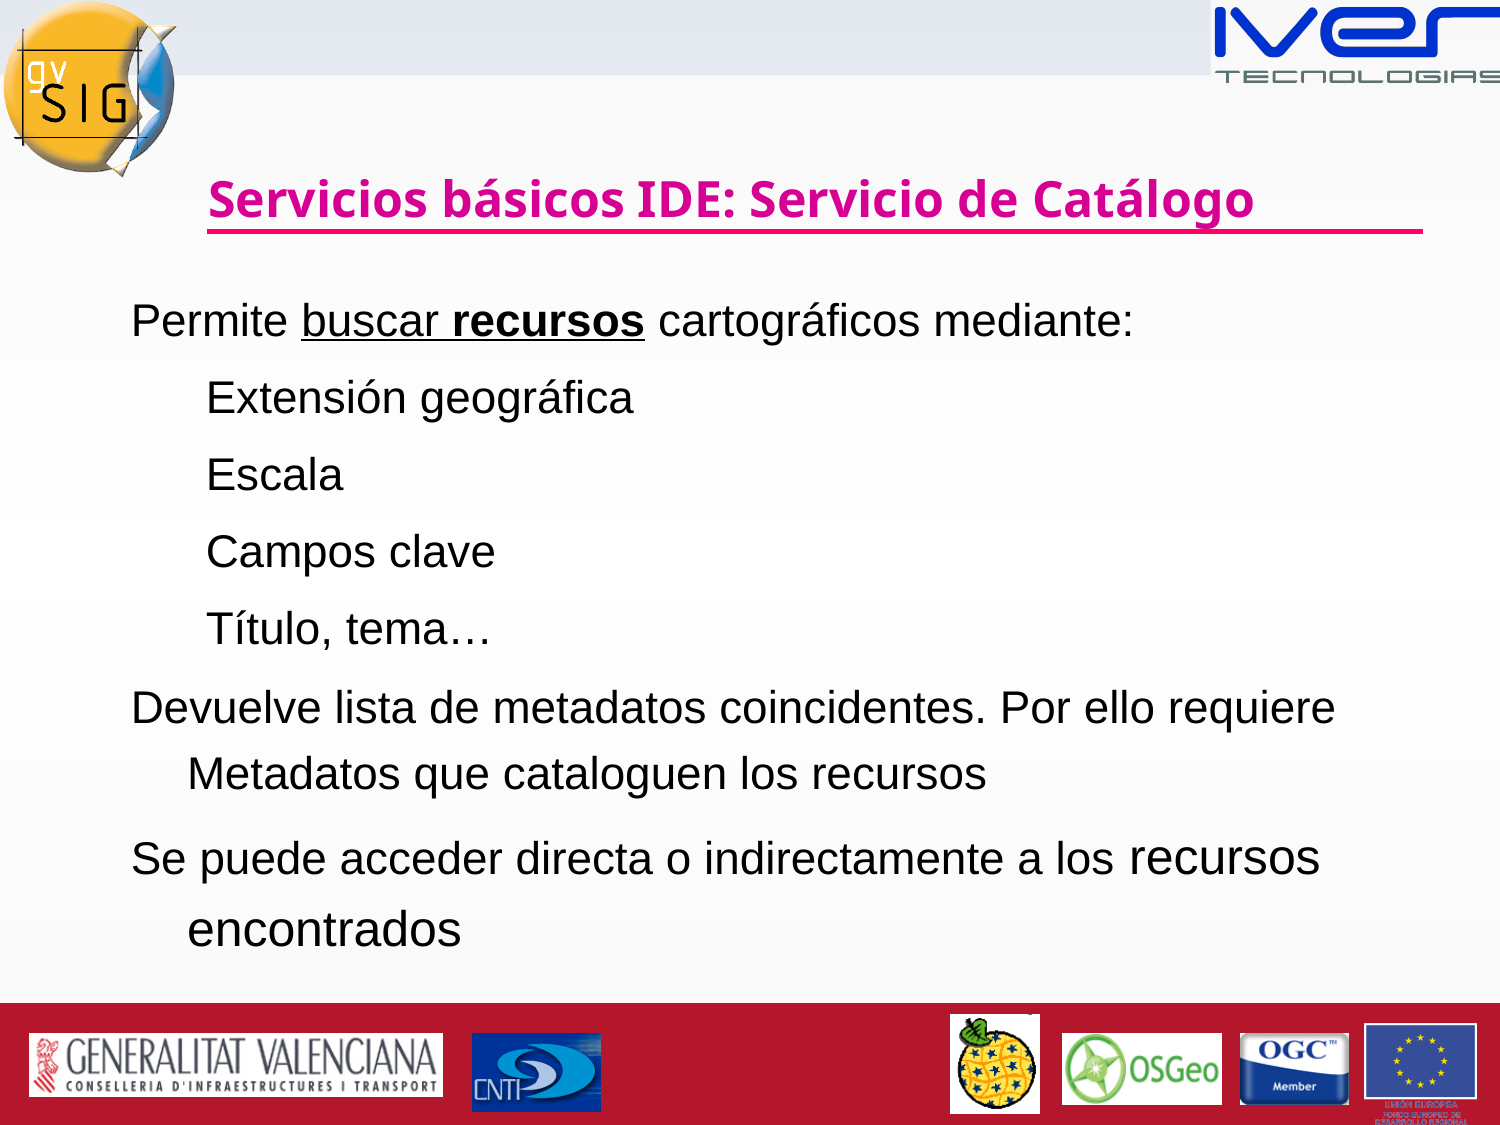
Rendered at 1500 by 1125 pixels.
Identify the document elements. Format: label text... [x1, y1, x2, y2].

picture [1240, 1033, 1349, 1105]
picture [0, 0, 178, 179]
text_box Servicios básicos IDE: Servicio de Catálogo [193, 156, 1271, 241]
picture [472, 1033, 601, 1112]
picture [29, 1033, 443, 1097]
text_box Permite buscar recursos cartográficos mediante: Extensión geográfica Escala Campos clave Título, tema… Devuelve lista de metadatos coincidentes. Por ello requiere Metadatos que cataloguen los recursos Se puede acceder directa o indirectamente a los recursos encontrados [116, 207, 1424, 941]
picture [950, 1014, 1040, 1114]
picture [1062, 1033, 1222, 1105]
picture [1364, 1023, 1477, 1125]
picture [1210, 0, 1500, 98]
